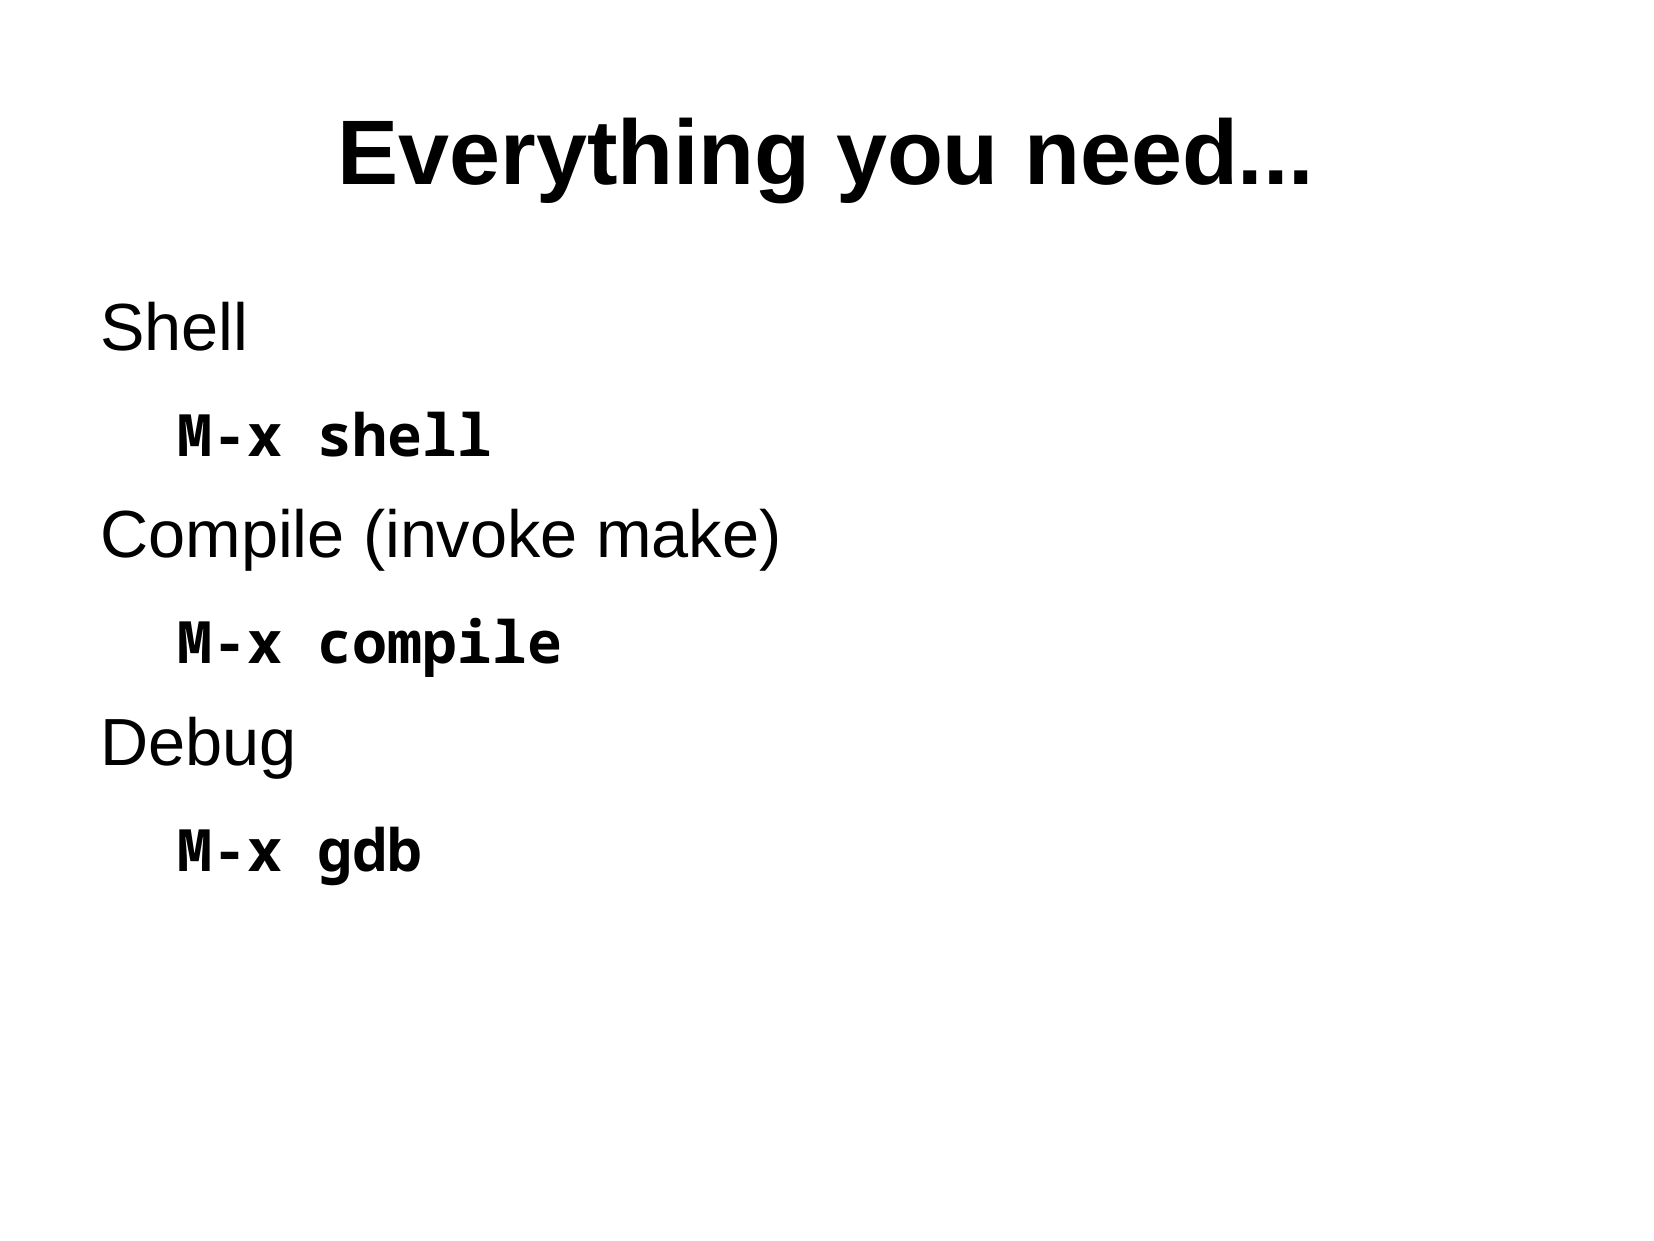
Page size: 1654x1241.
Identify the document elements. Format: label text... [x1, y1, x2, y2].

list Shell M-x shell Compile (invoke make) M-x compile Debug M-x gdb [82, 290, 1571, 1094]
title Everything you need... [82, 56, 1571, 250]
